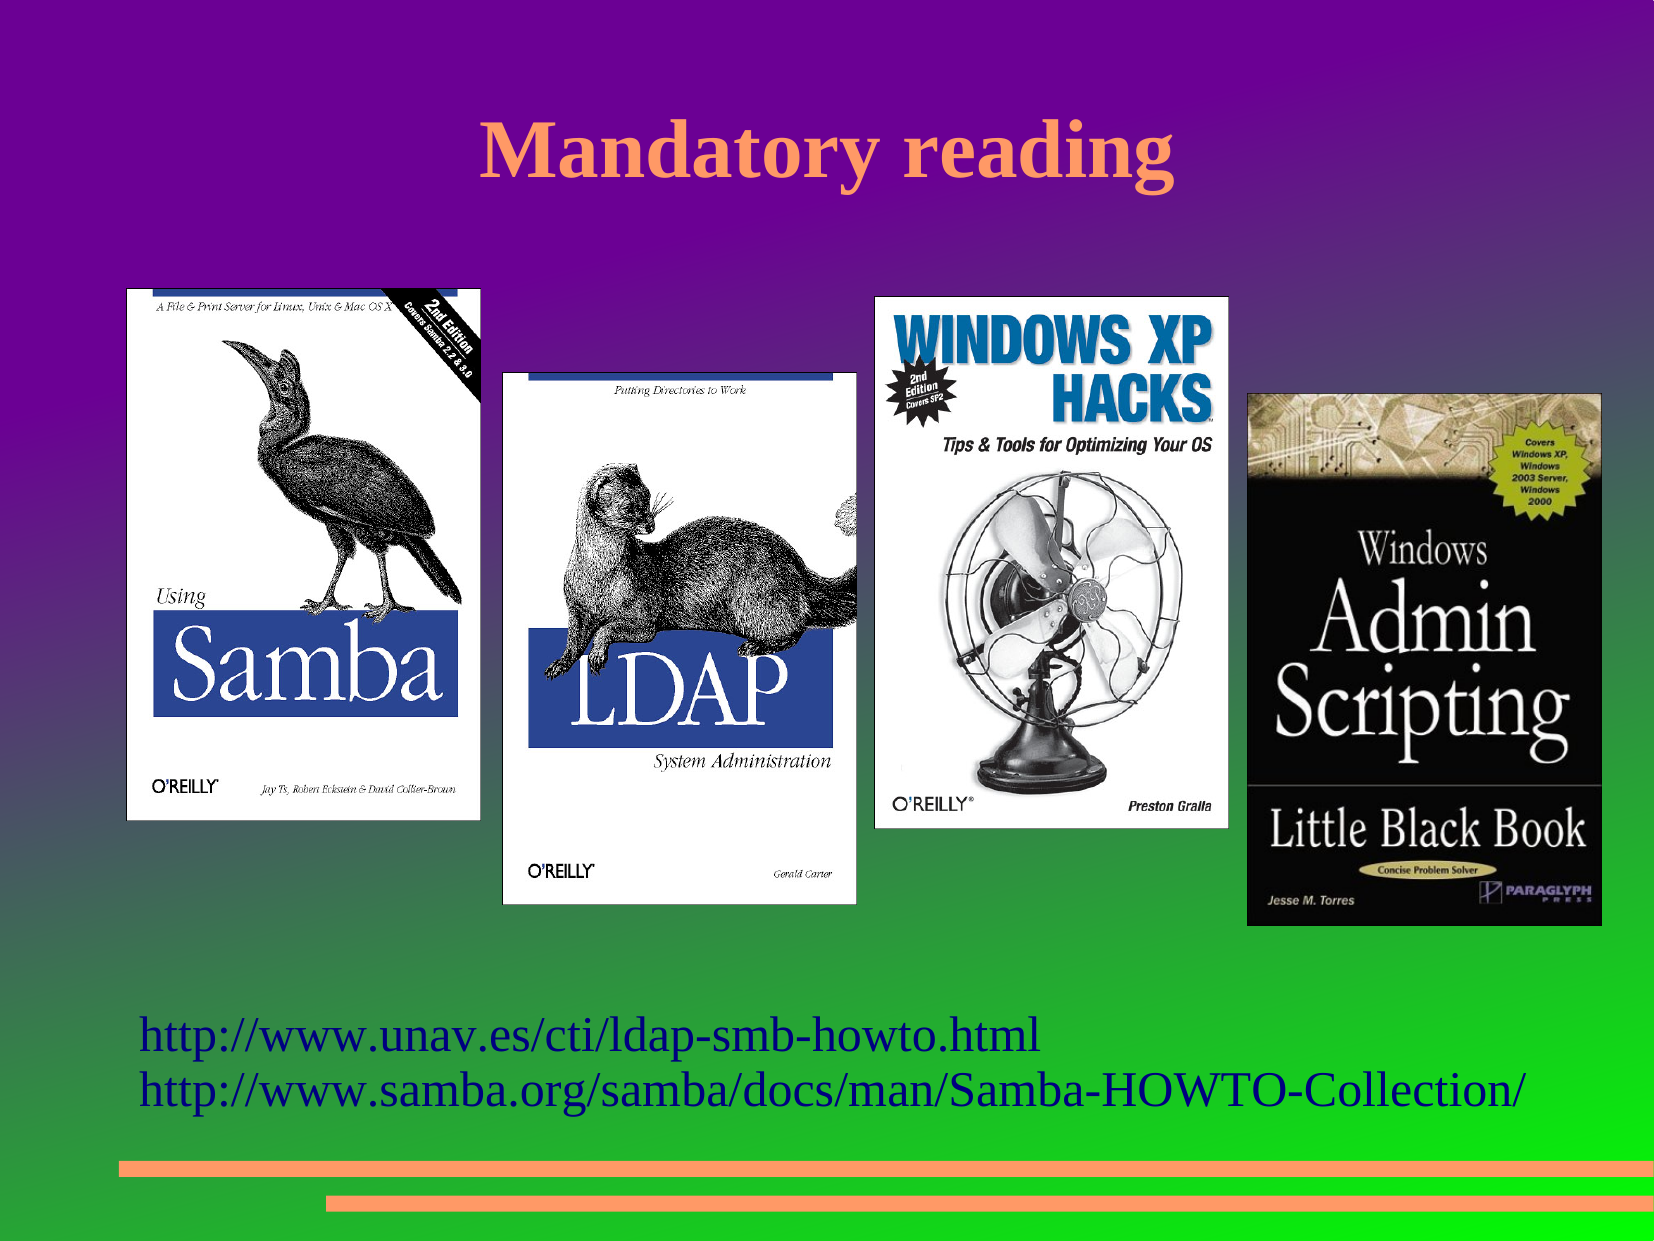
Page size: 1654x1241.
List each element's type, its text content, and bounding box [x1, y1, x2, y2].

picture [1247, 393, 1602, 926]
title Mandatory reading [121, 46, 1534, 254]
picture [502, 372, 857, 905]
list http://www.unav.es/cti/ldap-smb-howto.html http://www.samba.org/samba/docs/man/Samba-HOWTO-Collection/ [121, 1007, 1561, 1129]
picture [126, 288, 481, 821]
picture [874, 296, 1229, 829]
